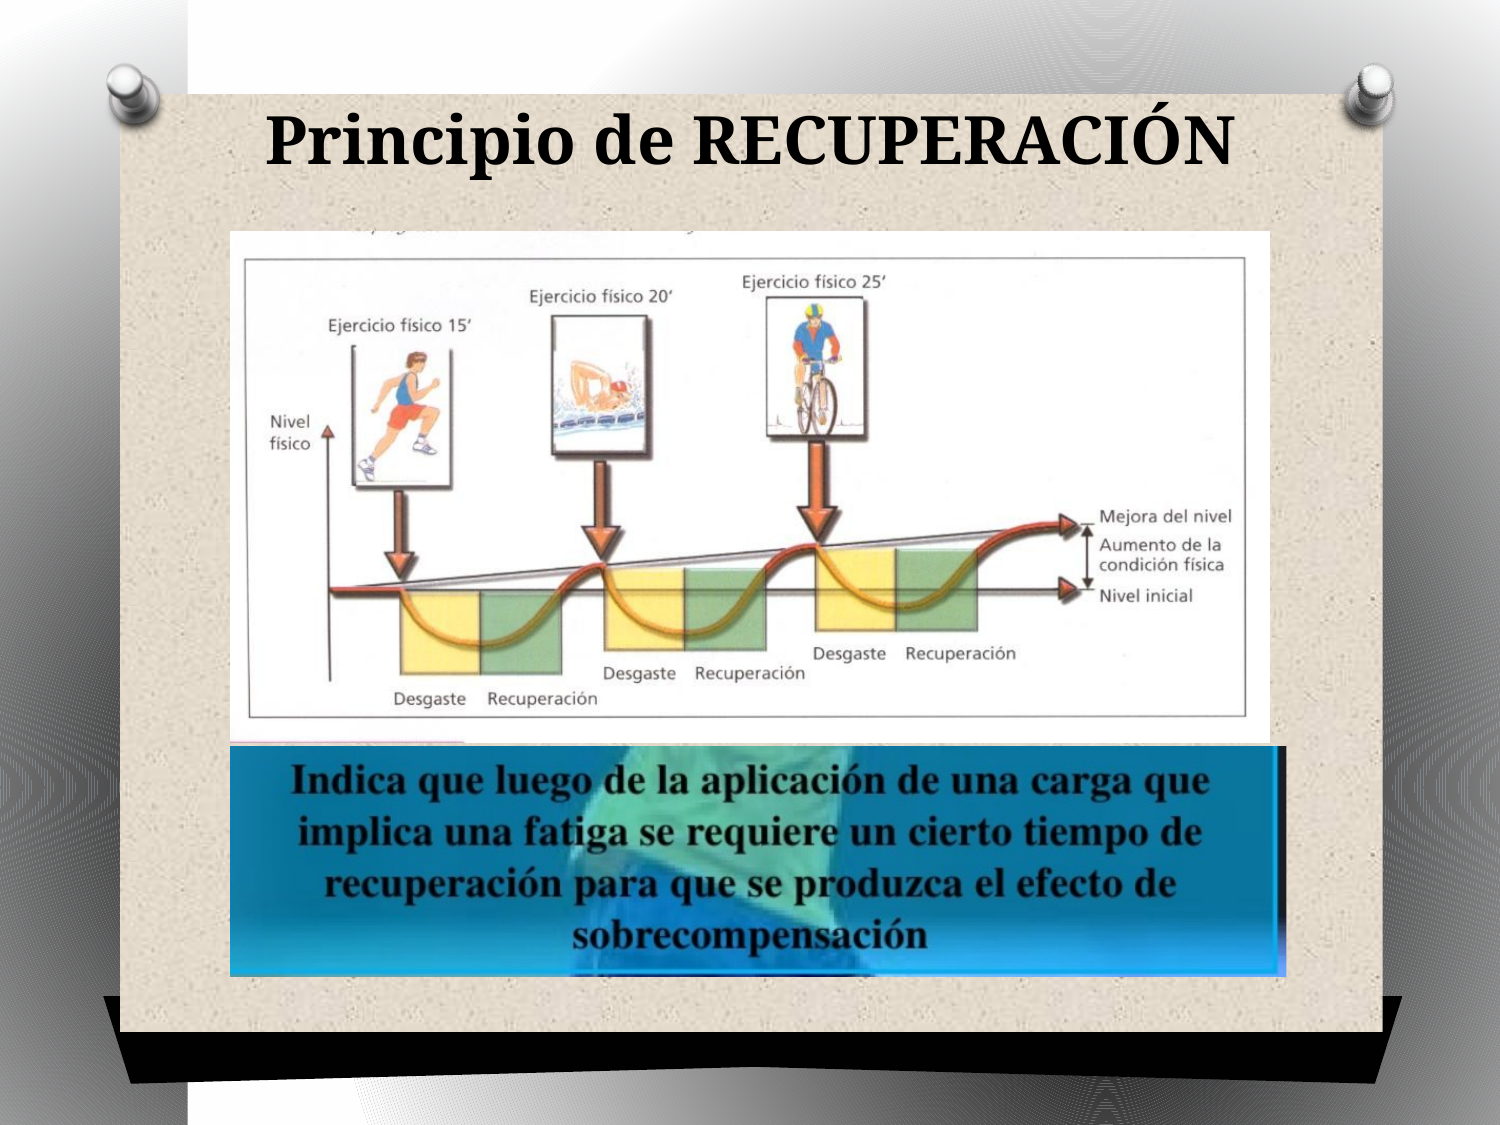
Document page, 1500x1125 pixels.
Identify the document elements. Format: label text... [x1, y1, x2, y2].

picture [76, 31, 1439, 1032]
title Principio de RECUPERACIÓN [179, 90, 1323, 288]
